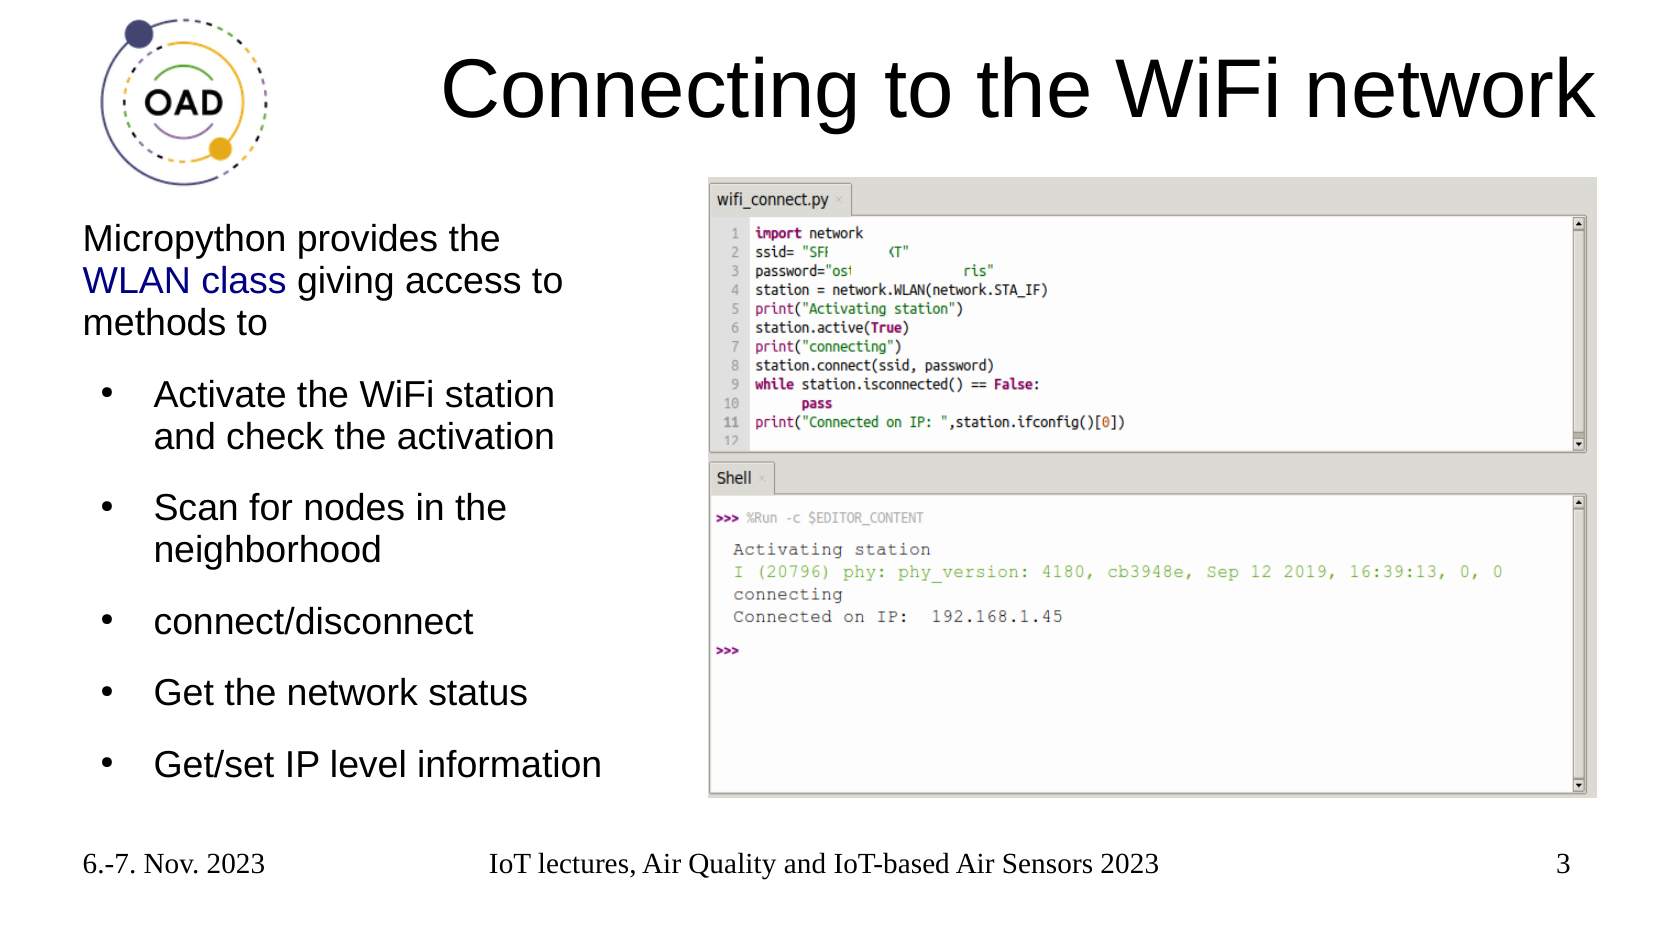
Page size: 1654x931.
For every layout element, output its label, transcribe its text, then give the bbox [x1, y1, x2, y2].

title Connecting to the WiFi network [413, 0, 1625, 179]
picture [708, 177, 1597, 798]
list Micropython provides the WLAN class giving access to methods to Activate the WiFi station and check the activation Scan for nodes in the neighborhood connect/disconnect Get the network status Get/set IP level information [82, 217, 680, 798]
picture [59, 4, 303, 207]
